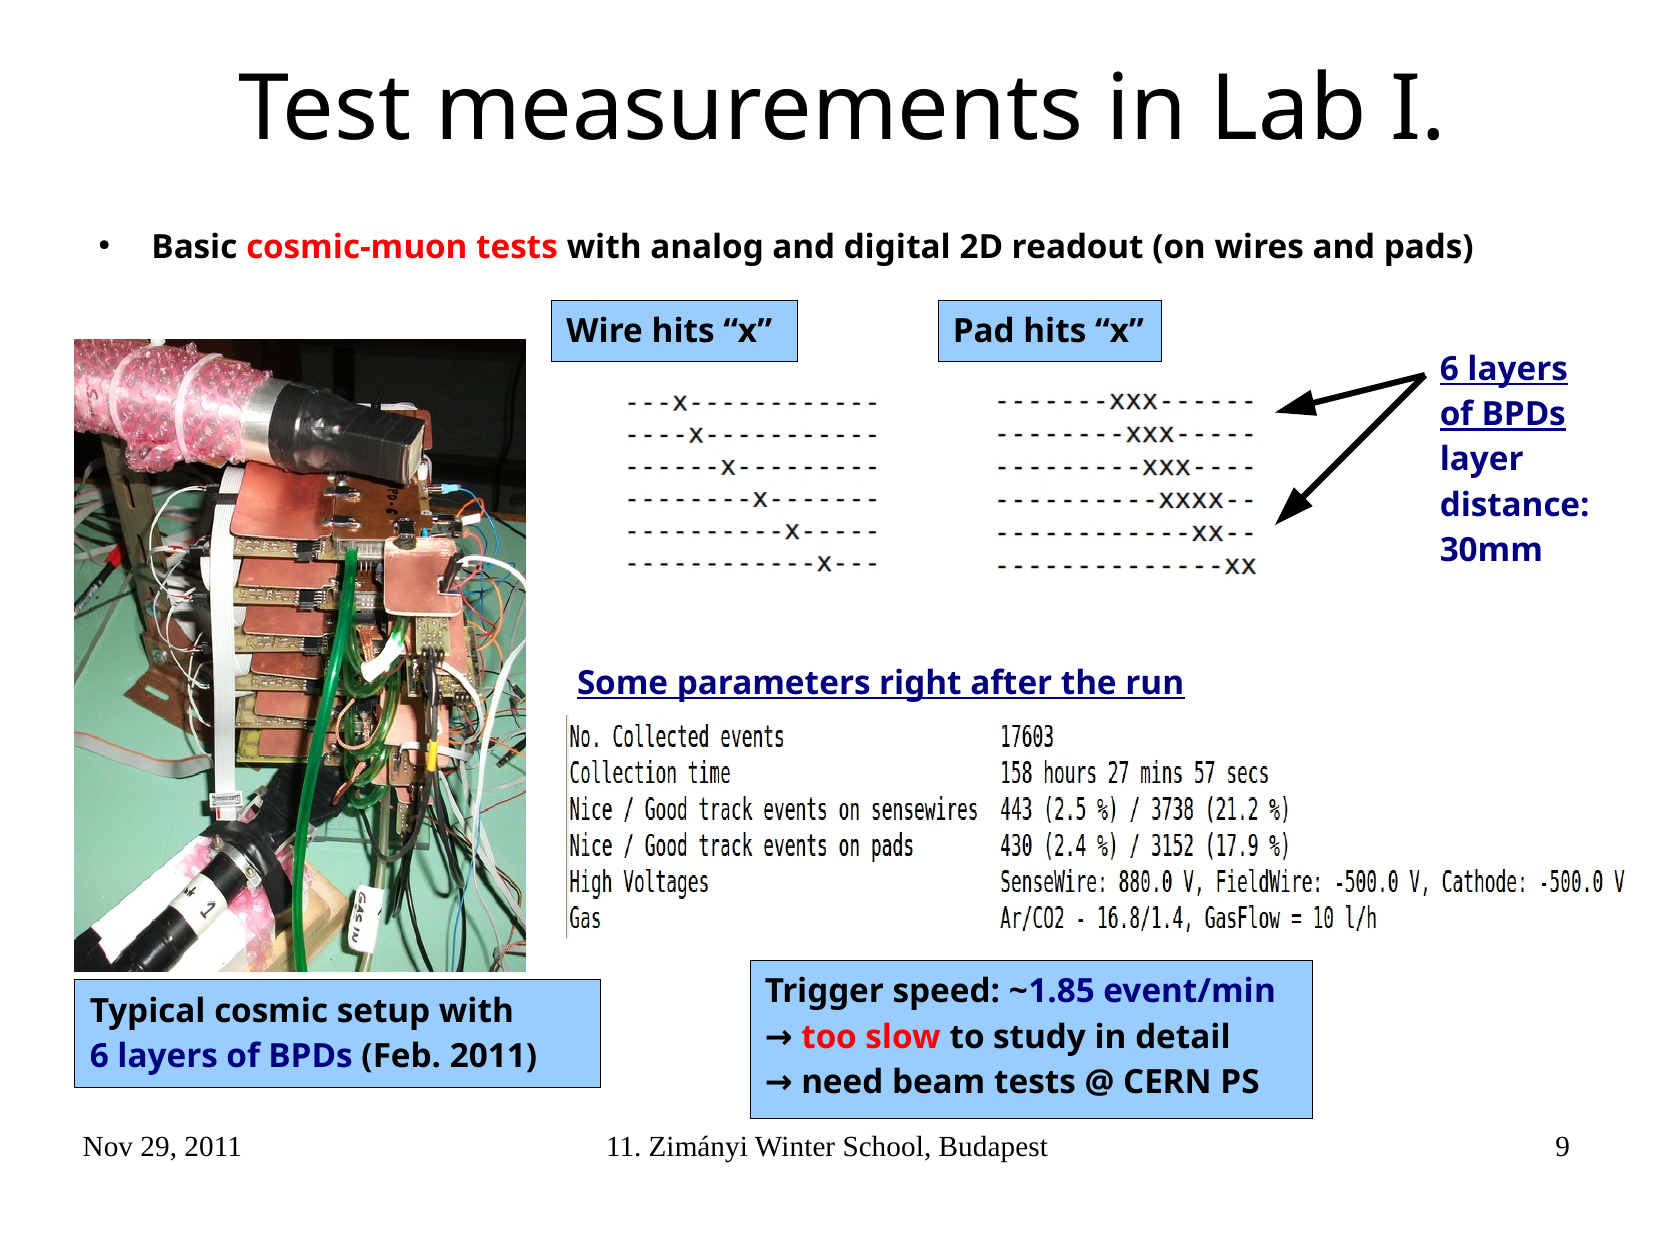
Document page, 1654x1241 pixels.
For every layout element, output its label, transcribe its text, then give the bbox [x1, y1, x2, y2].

list Basic cosmic-muon tests with analog and digital 2D readout (on wires and pads) [80, 222, 1576, 1126]
text_box Trigger speed: ~1.85 event/min → too slow to study in detail → need beam tests @ CERN PS [750, 960, 1313, 1119]
text_box 6 layers of BPDs layer distance:30mm [1425, 337, 1613, 647]
text_box Wire hits “x” [551, 300, 798, 362]
picture [74, 337, 526, 976]
text_box Pad hits “x” [938, 300, 1162, 362]
picture [562, 715, 1629, 938]
text_box Some parameters right after the run [562, 651, 1201, 713]
text_box Typical cosmic setup with 6 layers of BPDs (Feb. 2011) [74, 979, 601, 1088]
title Test measurements in Lab I. [82, 0, 1571, 208]
